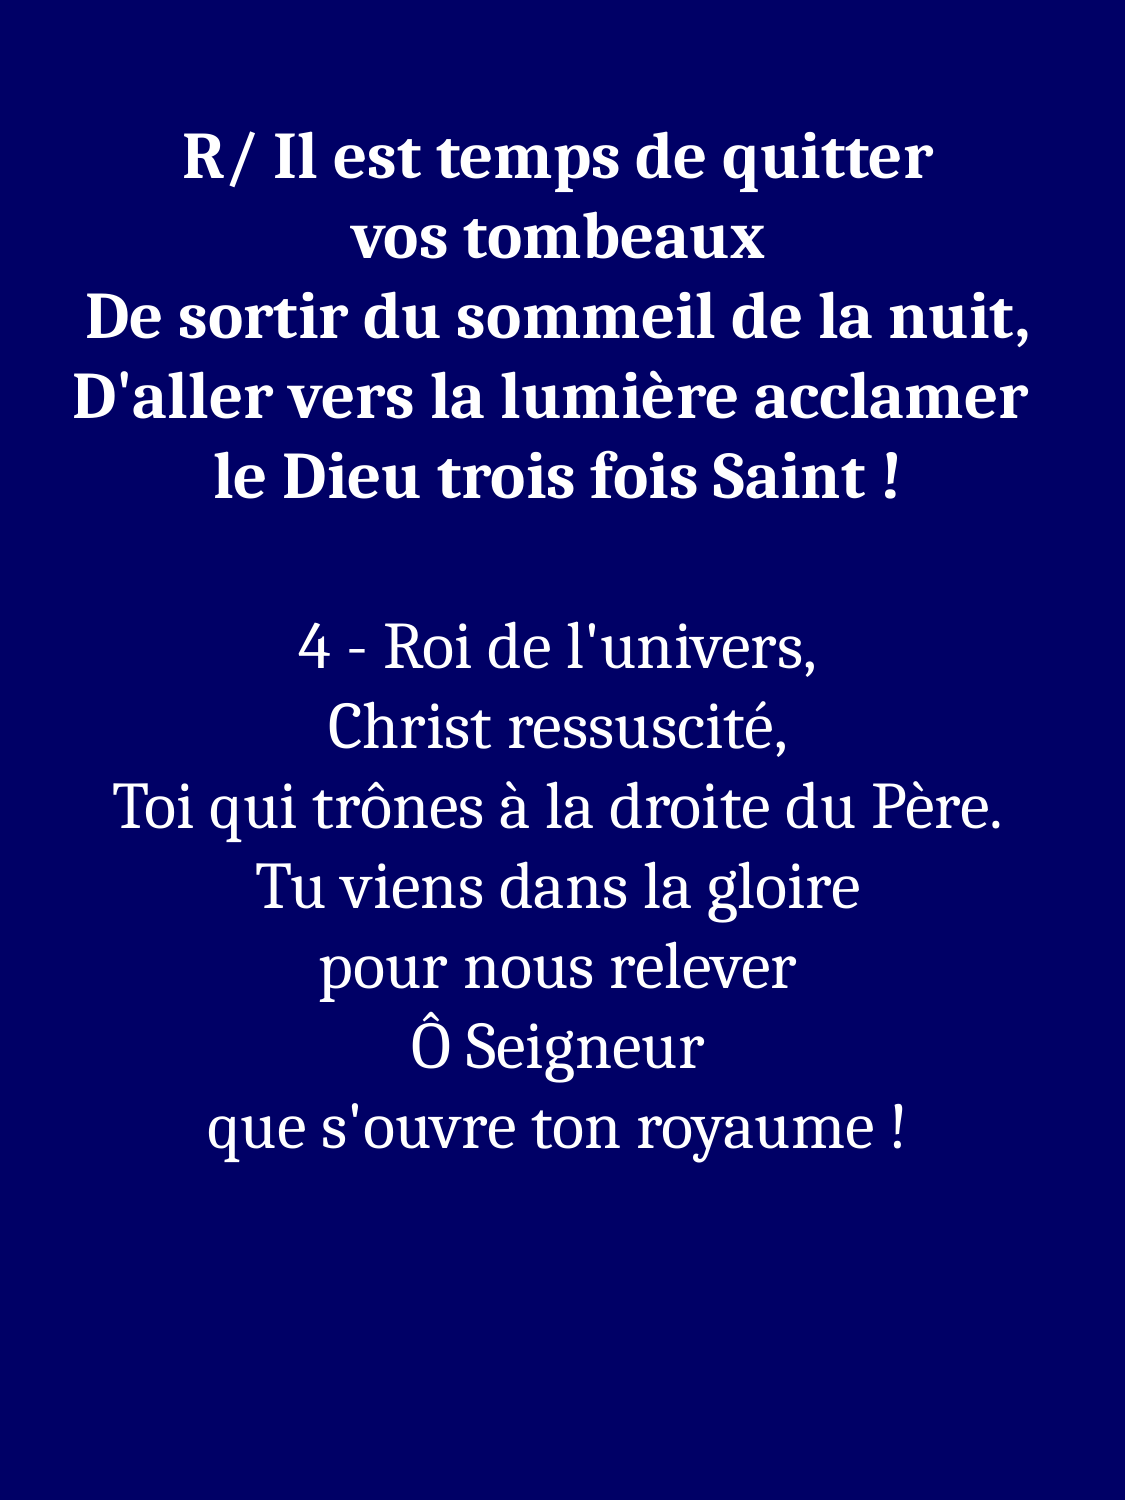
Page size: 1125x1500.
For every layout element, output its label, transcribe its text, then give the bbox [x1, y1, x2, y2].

text_box R/ Il est temps de quitter vos tombeaux De sortir du sommeil de la nuit, D'aller vers la lumière acclamer le Dieu trois fois Saint ! 4 - Roi de l'univers, Christ ressuscité, Toi qui trônes à la droite du Père. Tu viens dans la gloire pour nous relever Ô Seigneur que s'ouvre ton royaume ! [0, 59, 1125, 1334]
